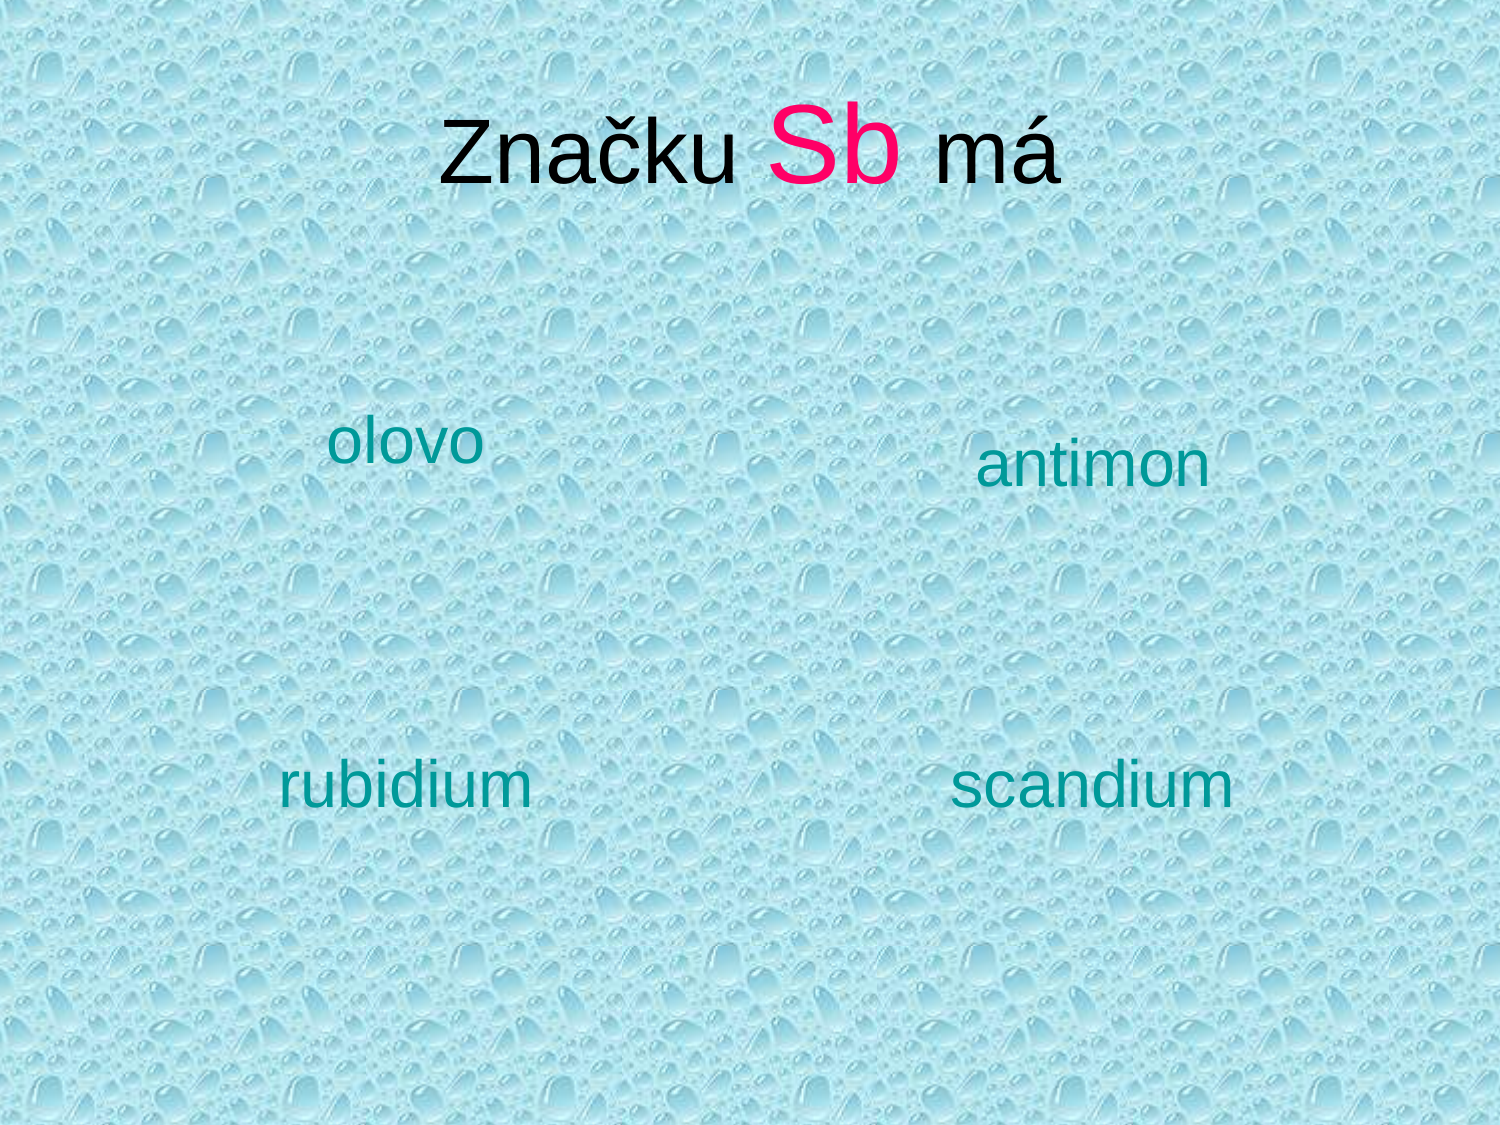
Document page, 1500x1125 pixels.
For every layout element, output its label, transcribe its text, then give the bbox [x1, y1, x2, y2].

table_header olovo [75, 262, 737, 621]
picture [0, 0, 1500, 1125]
table_header antimon [763, 262, 1425, 621]
table_header scandium [763, 646, 1423, 1005]
title Značku Sb má [75, 45, 1426, 233]
table_header rubidium [75, 646, 737, 1005]
